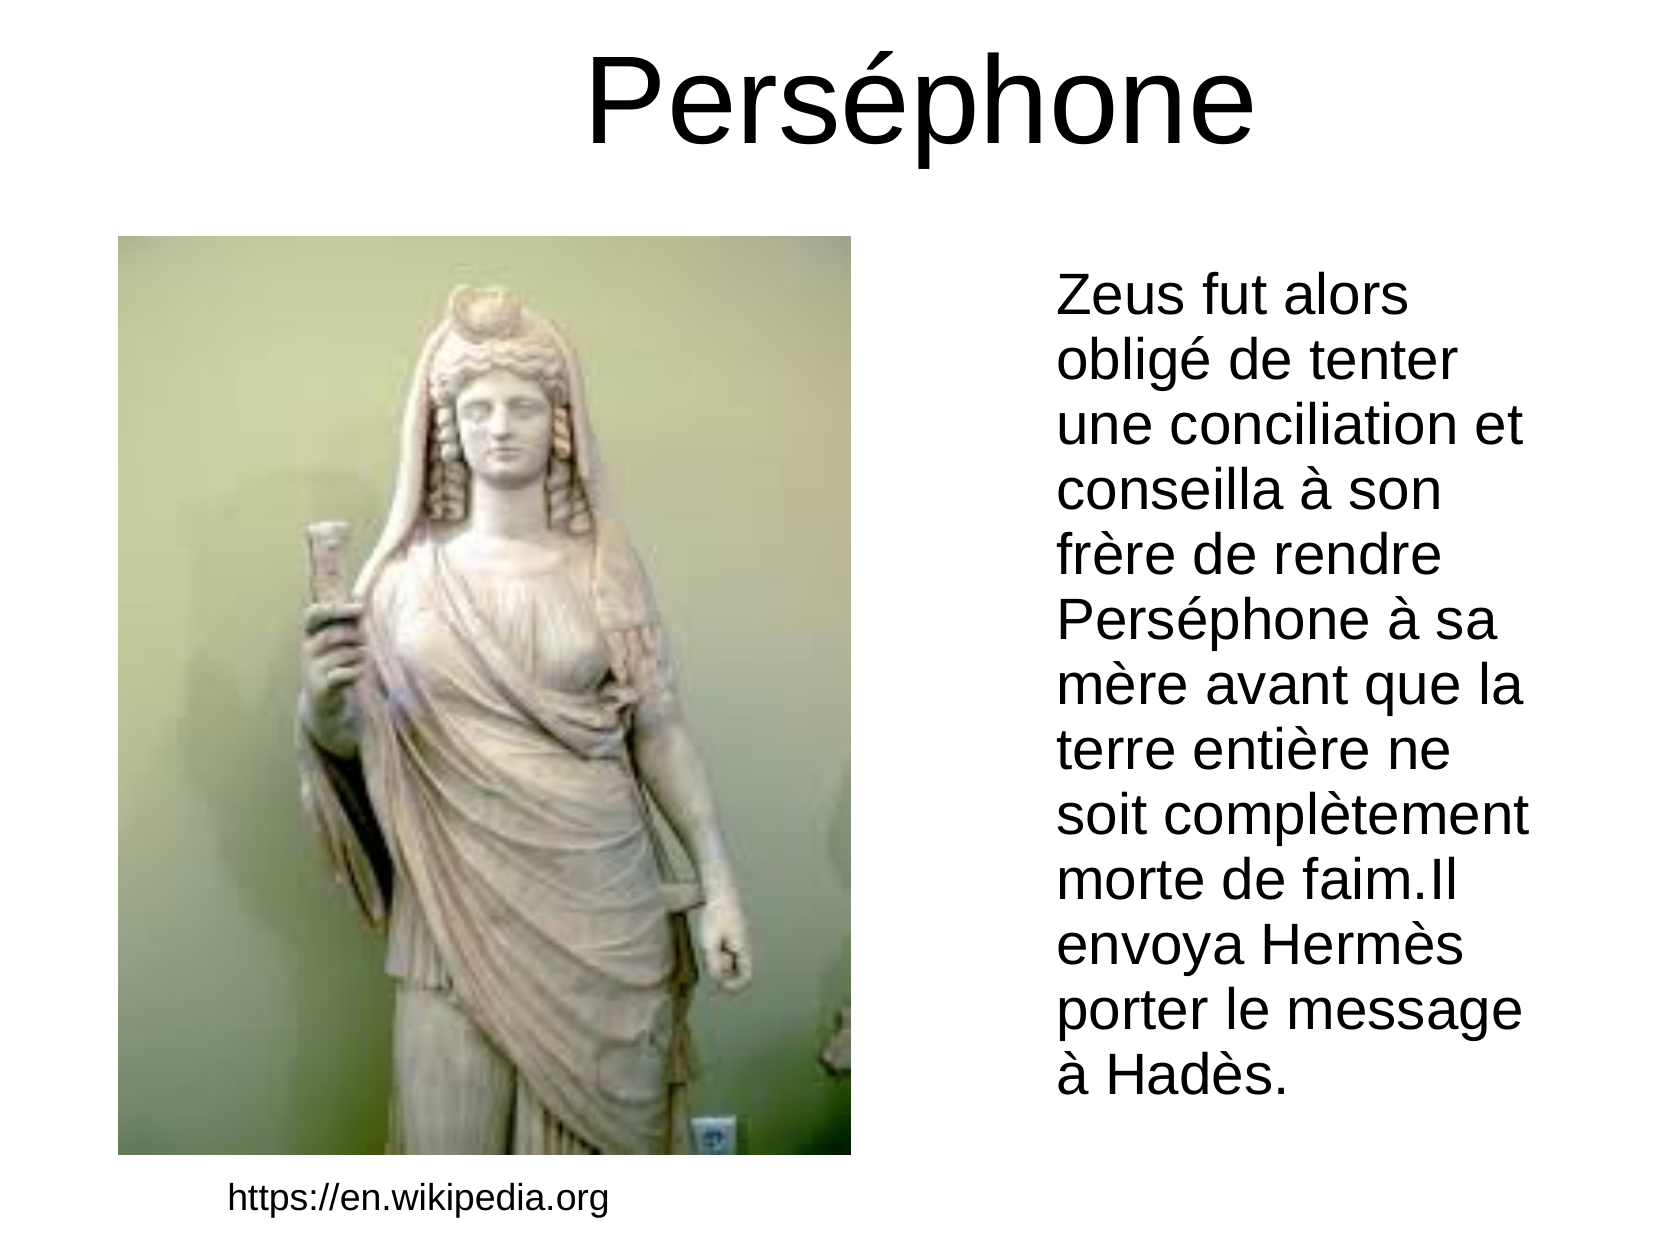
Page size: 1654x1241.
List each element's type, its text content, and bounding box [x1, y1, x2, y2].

text_box [956, 94, 1571, 404]
picture [118, 236, 851, 1155]
text_box Zeus fut alors obligé de tenter une conciliation et conseilla à son frère de rendre Perséphone à sa mère avant que la terre entière ne soit complètement morte de faim.Il envoya Hermès porter le message à Hadès. [1041, 681, 1550, 1115]
text_box [1027, 455, 1624, 681]
text_box Zeus fut alors obligé de tenter une conciliation et conseilla à son frère de rendre Perséphone à sa mère avant que la terre entière ne soit complètement morte de faim.Il envoya Hermès porter le message à Hadès. [1041, 404, 1550, 455]
text_box Perséphone [569, 22, 1347, 178]
text_box https://en.wikipedia.org [212, 1169, 957, 1227]
